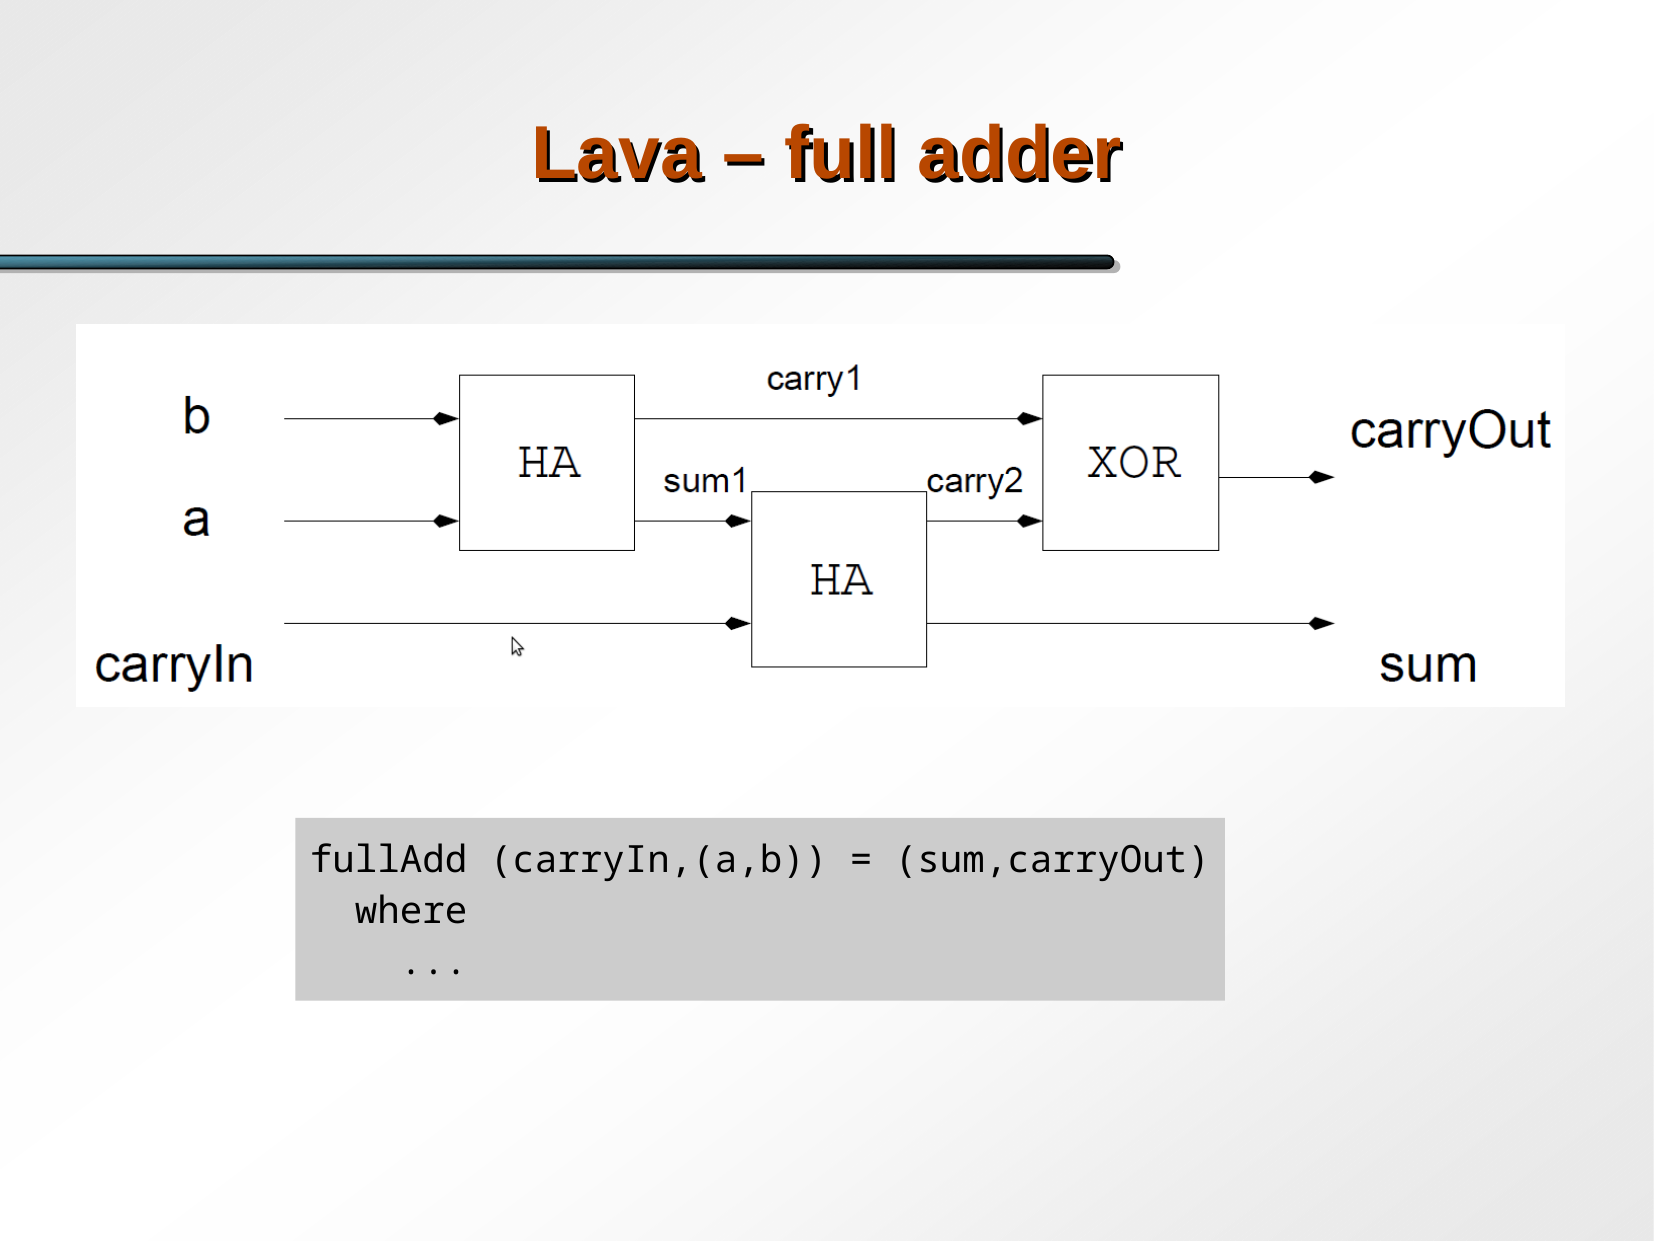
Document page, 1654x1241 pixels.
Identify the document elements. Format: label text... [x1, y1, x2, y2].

picture [76, 324, 1565, 707]
text_box fullAdd (carryIn,(a,b)) = (sum,carryOut) where ... [295, 817, 1225, 1001]
title Lava – full adder [82, 49, 1571, 257]
